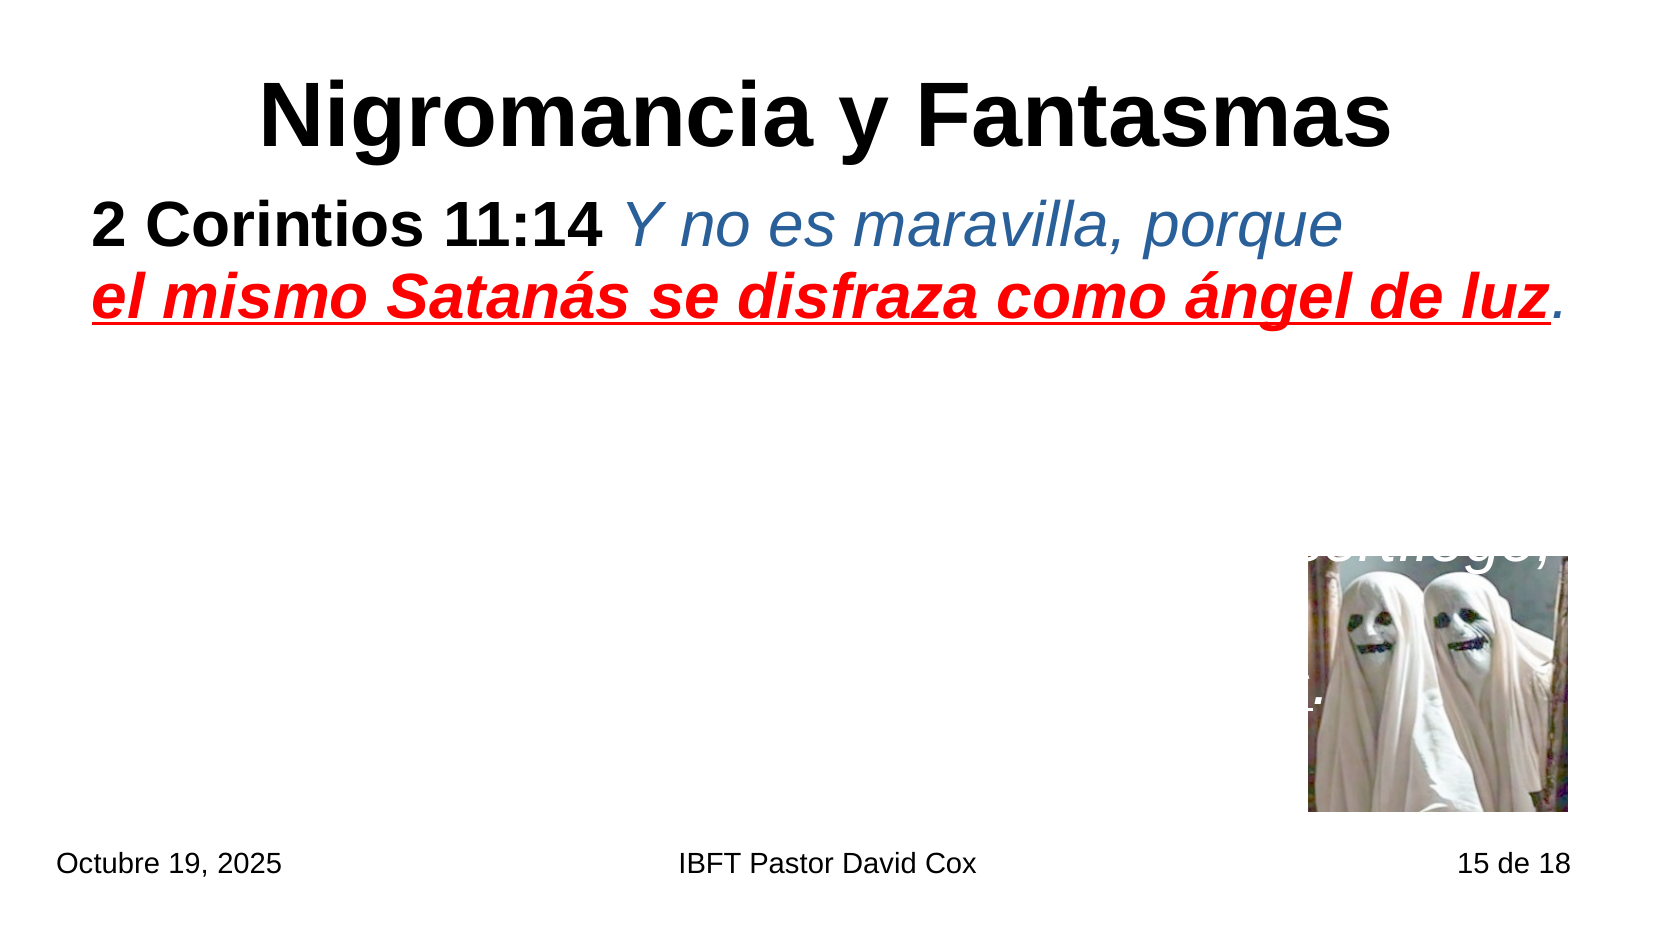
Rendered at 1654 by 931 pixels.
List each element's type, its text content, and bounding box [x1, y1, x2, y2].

picture [1308, 729, 1568, 812]
list 2 Corintios 11:14 Y no es maravilla, porque el mismo Satanás se disfraza como ángel de luz. Deuteronomio 18:10 No sea hallado en ti quien haga pasar a su hijo o a su hija por el fuego, ni quien practique adivinación, ni agorero, ni sortílego, ni hechicero, 11 ni encantador, ni adivino, ni mago, ni quien consulte a los muertos. [91, 188, 1580, 729]
title Nigromancia y Fantasmas [82, 37, 1571, 193]
